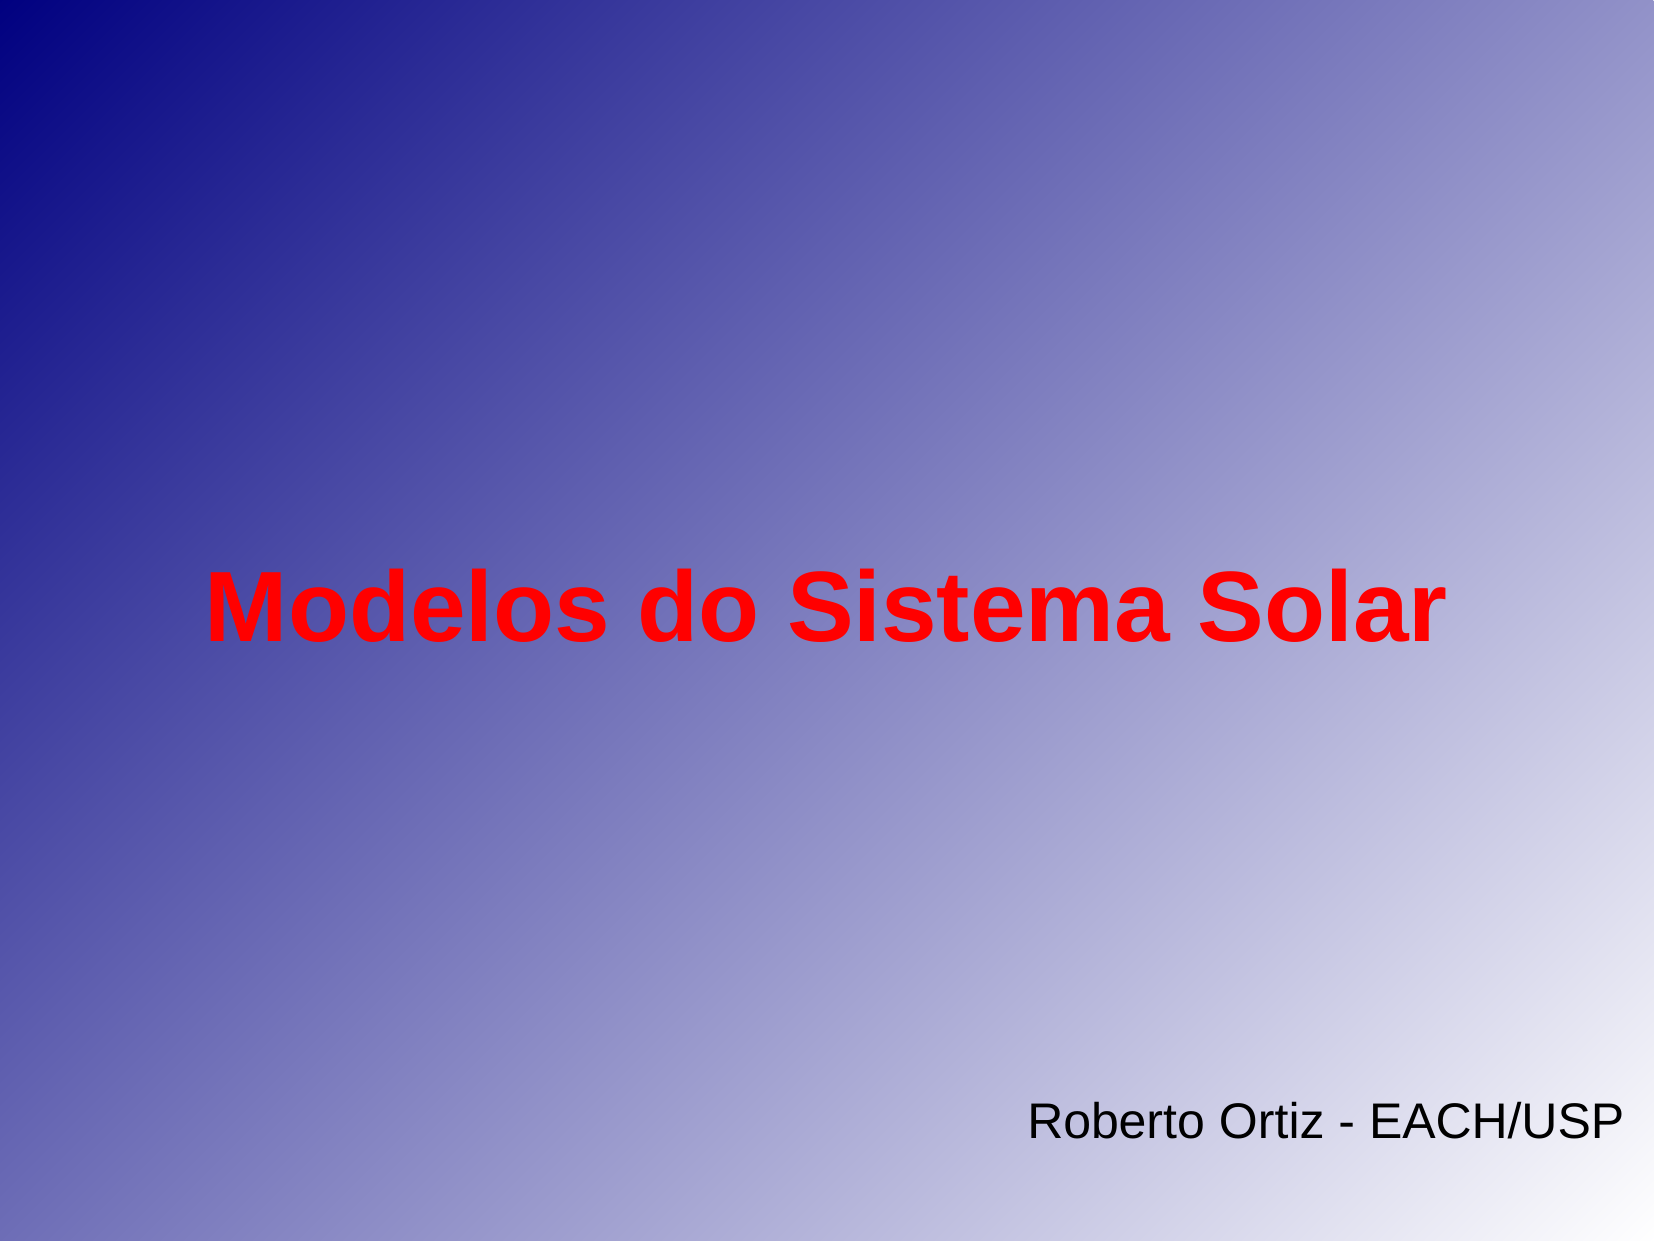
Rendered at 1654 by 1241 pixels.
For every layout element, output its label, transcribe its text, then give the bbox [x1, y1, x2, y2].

text_box Roberto Ortiz - EACH/USP [1012, 1085, 1641, 1163]
subtitle Modelos do Sistema Solar [82, 112, 1571, 1102]
